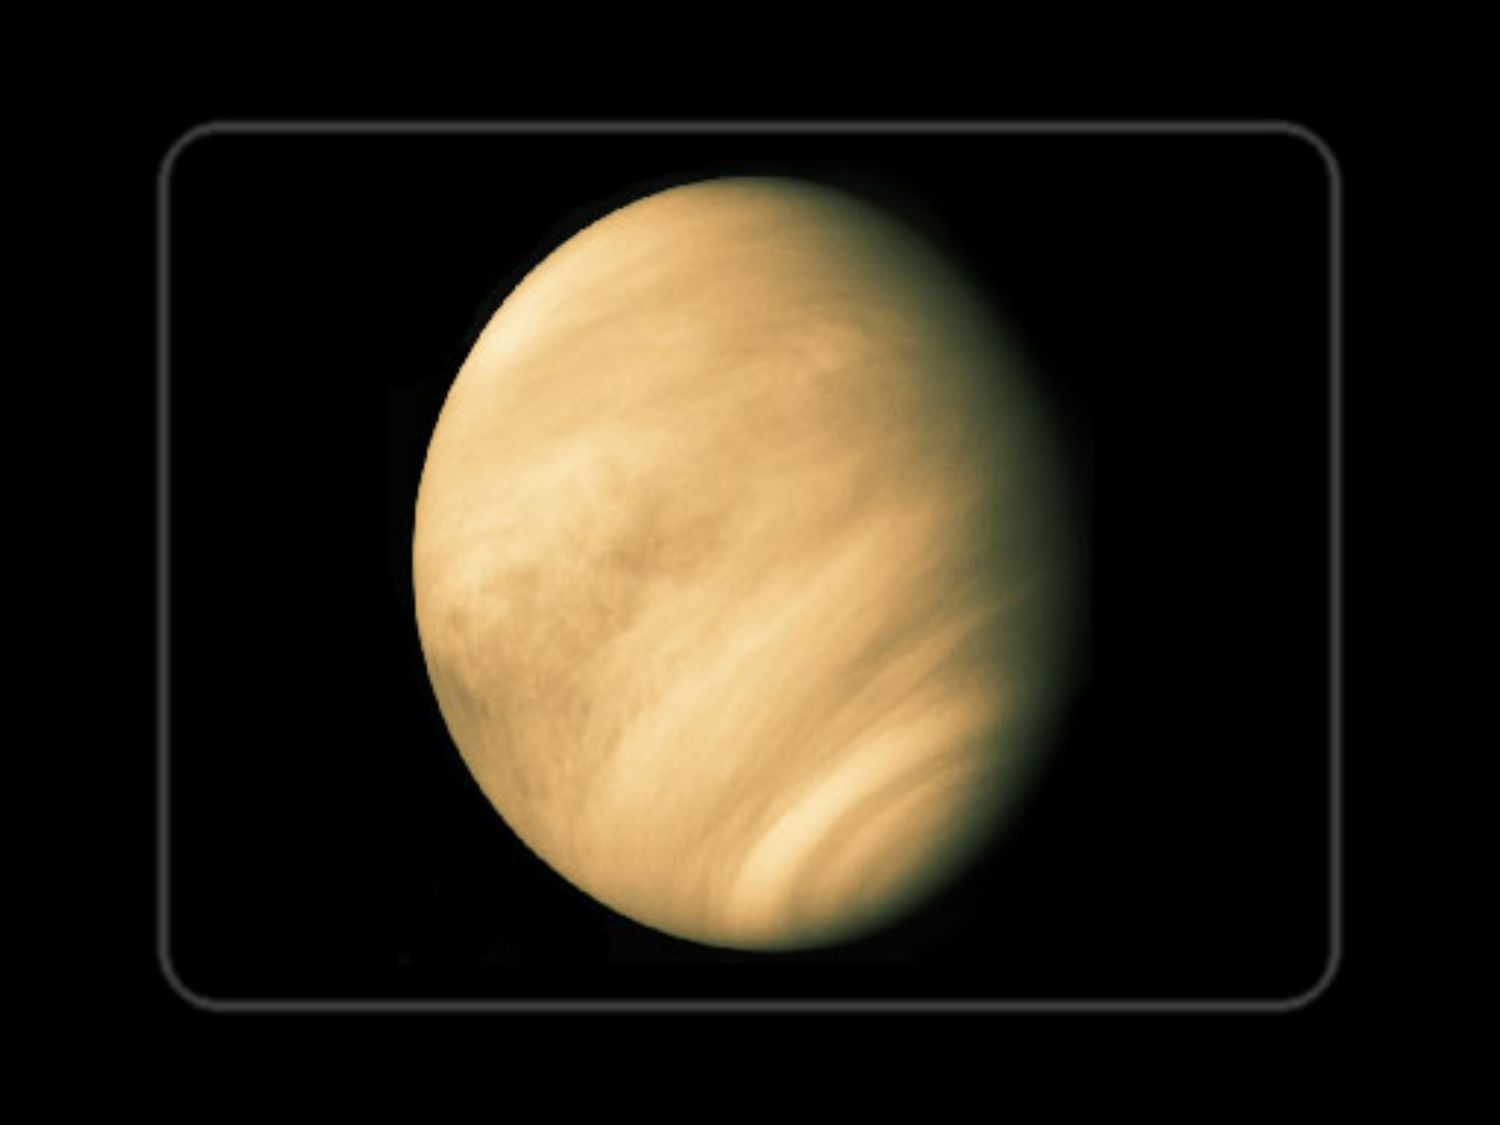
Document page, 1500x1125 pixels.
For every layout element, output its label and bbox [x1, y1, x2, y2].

picture [135, 113, 1366, 1051]
